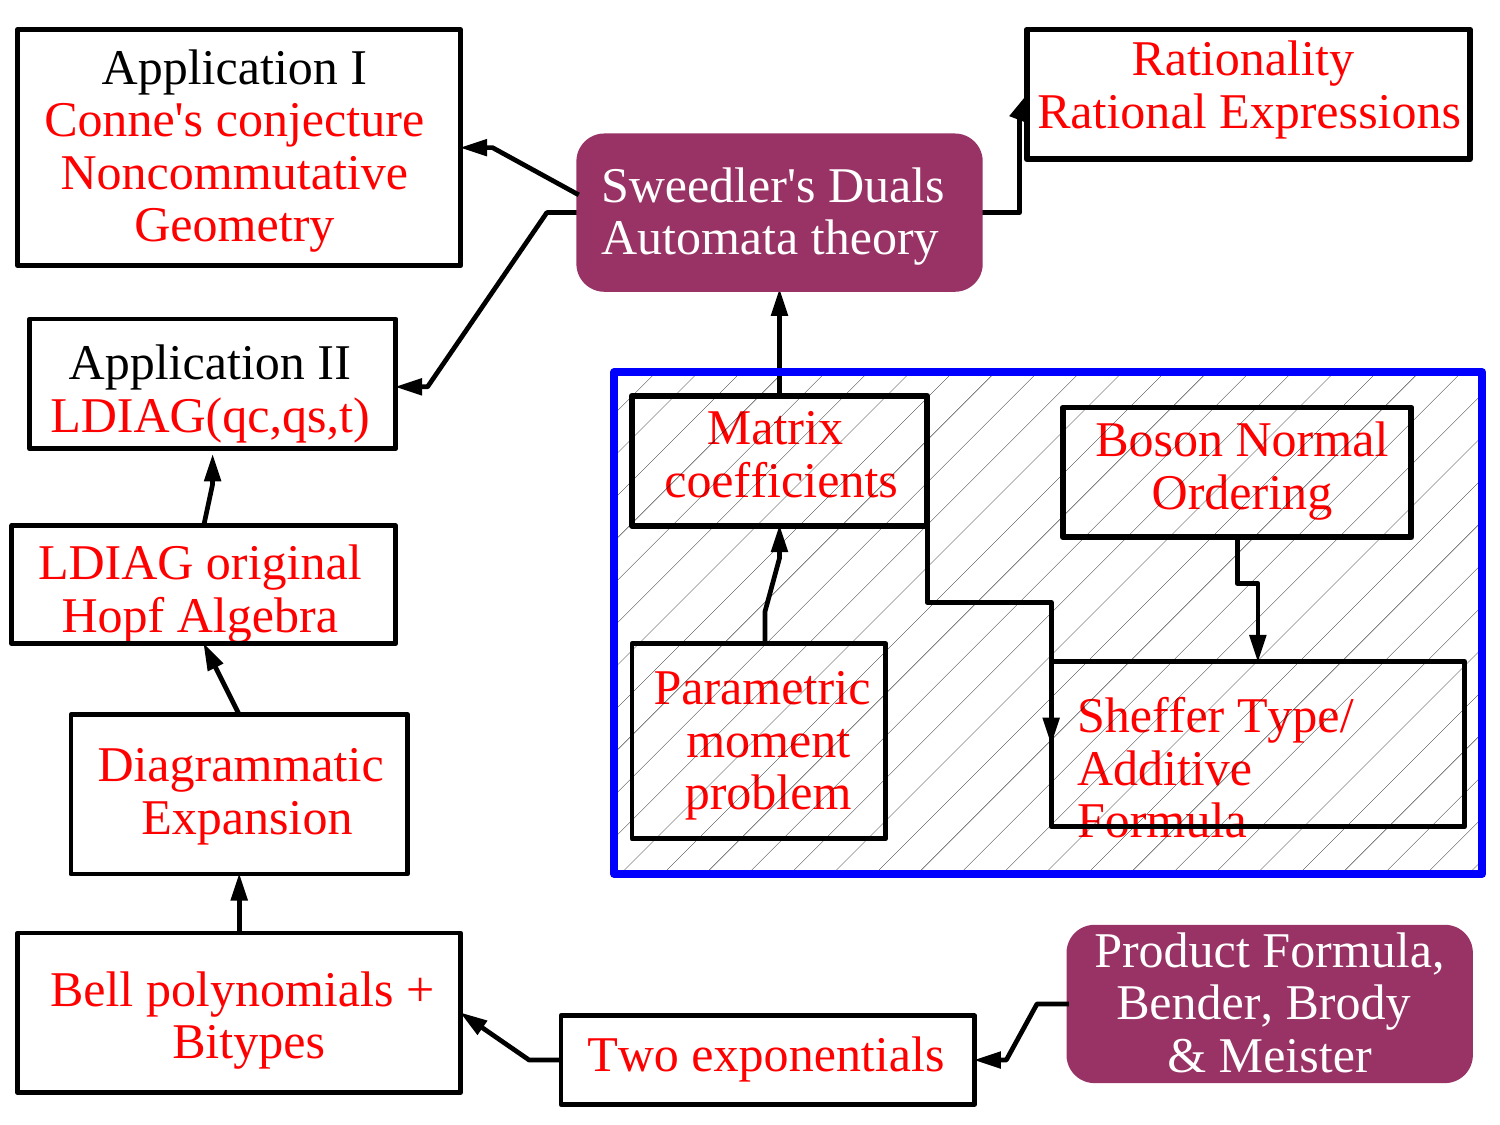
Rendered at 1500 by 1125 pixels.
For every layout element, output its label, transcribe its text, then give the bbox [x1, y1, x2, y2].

text_box Application II LDIAG(qc,qs,t) [35, 330, 391, 446]
text_box LDIAG original Hopf Algebra [208, 646, 396, 656]
text_box Diagrammatic Expansion [82, 732, 405, 857]
text_box Rationality Rational Expressions [1030, 32, 1467, 152]
text_box Sweedler's Duals Automata theory [578, 135, 981, 290]
text_box [614, 372, 1483, 875]
text_box Product Formula, Bender, Brody & Meister [1068, 927, 1471, 1081]
text_box LDIAG original Hopf Algebra [23, 530, 393, 641]
text_box Application I Conne's conjecture Noncommutative Geometry [29, 34, 440, 263]
text_box LDIAG original Hopf Algebra [23, 646, 205, 656]
text_box Two exponentials [572, 1021, 960, 1093]
text_box Rationality Rational Expressions [1022, 26, 1477, 152]
text_box Application II LDIAG(qc,qs,t) [35, 451, 391, 455]
text_box Bell polynomials + Bitypes [35, 956, 462, 1082]
